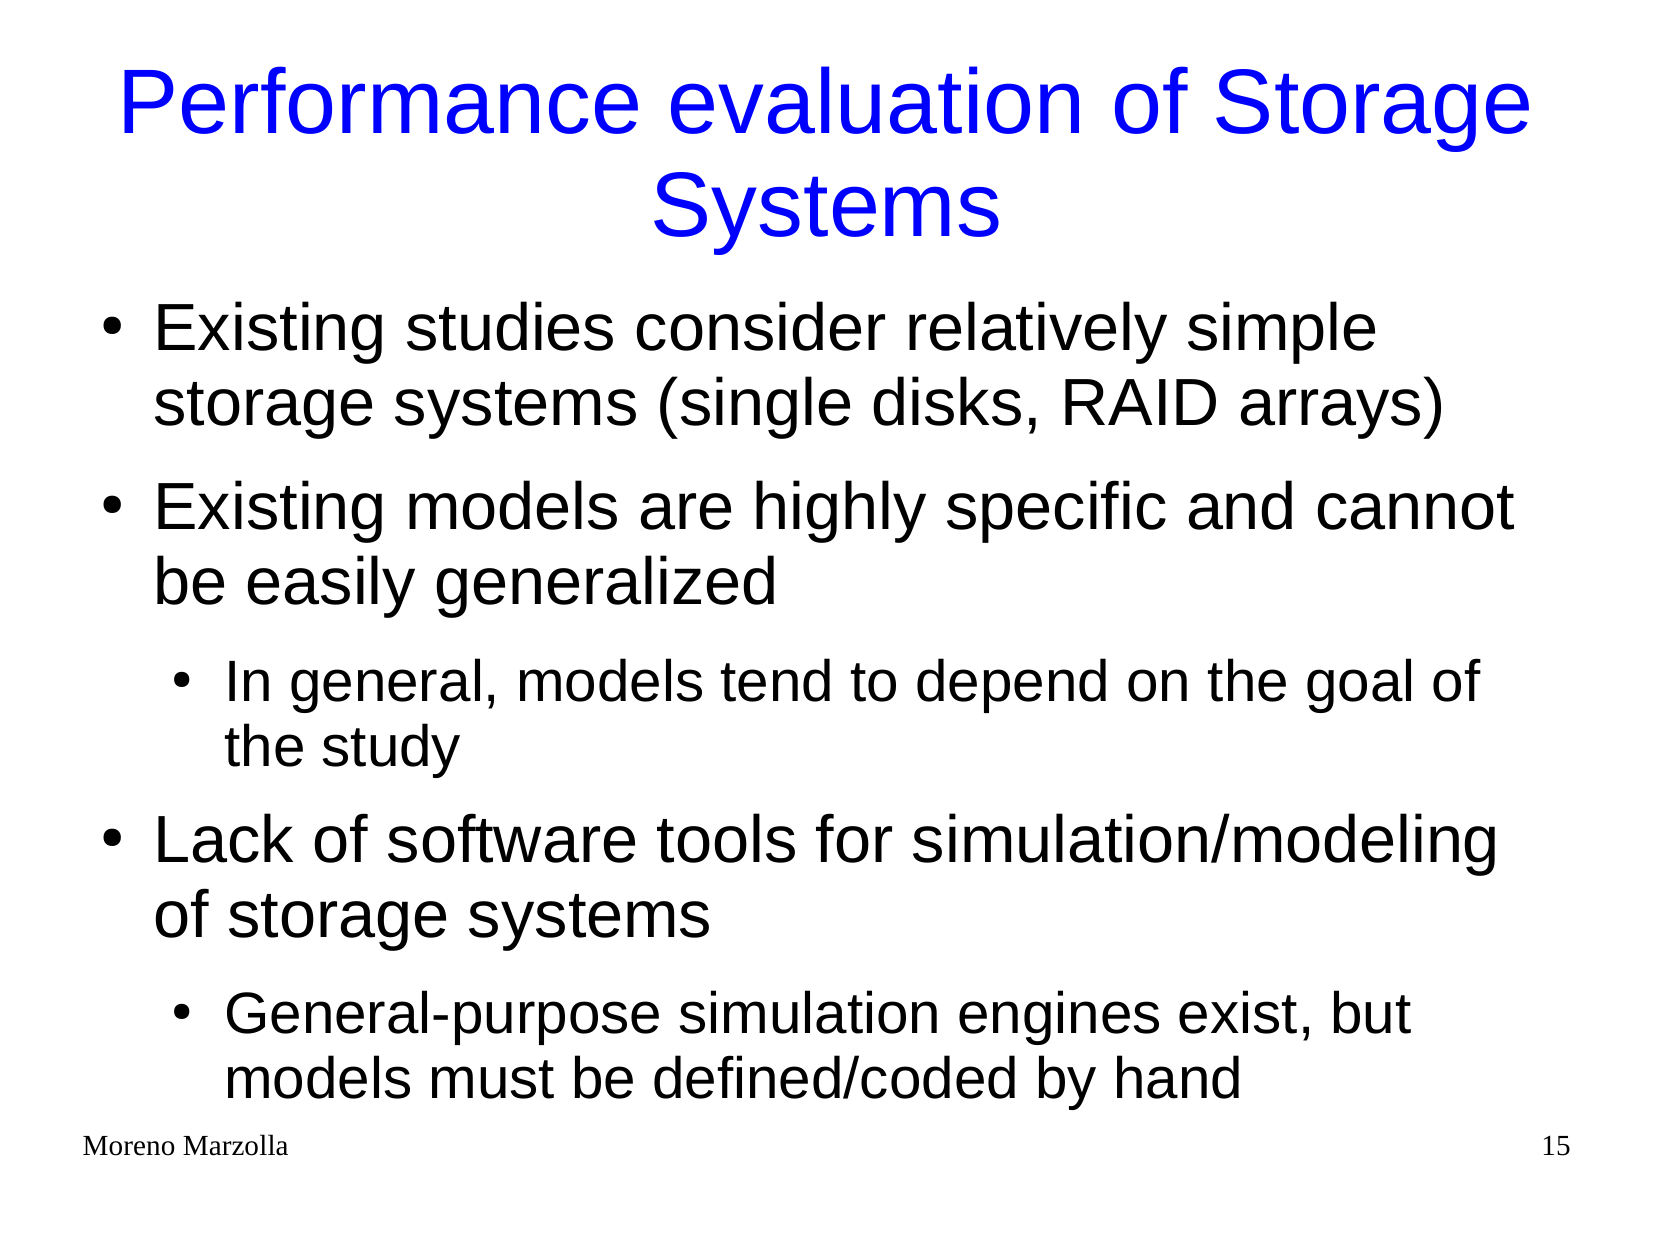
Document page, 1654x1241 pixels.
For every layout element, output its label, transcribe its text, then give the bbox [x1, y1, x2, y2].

list Existing studies consider relatively simple storage systems (single disks, RAID arrays) Existing models are highly specific and cannot be easily generalized In general, models tend to depend on the goal of the study Lack of software tools for simulation/modeling of storage systems General-purpose simulation engines exist, but models must be defined/coded by hand [82, 290, 1571, 1112]
title Performance evaluation of Storage Systems [82, 50, 1571, 256]
